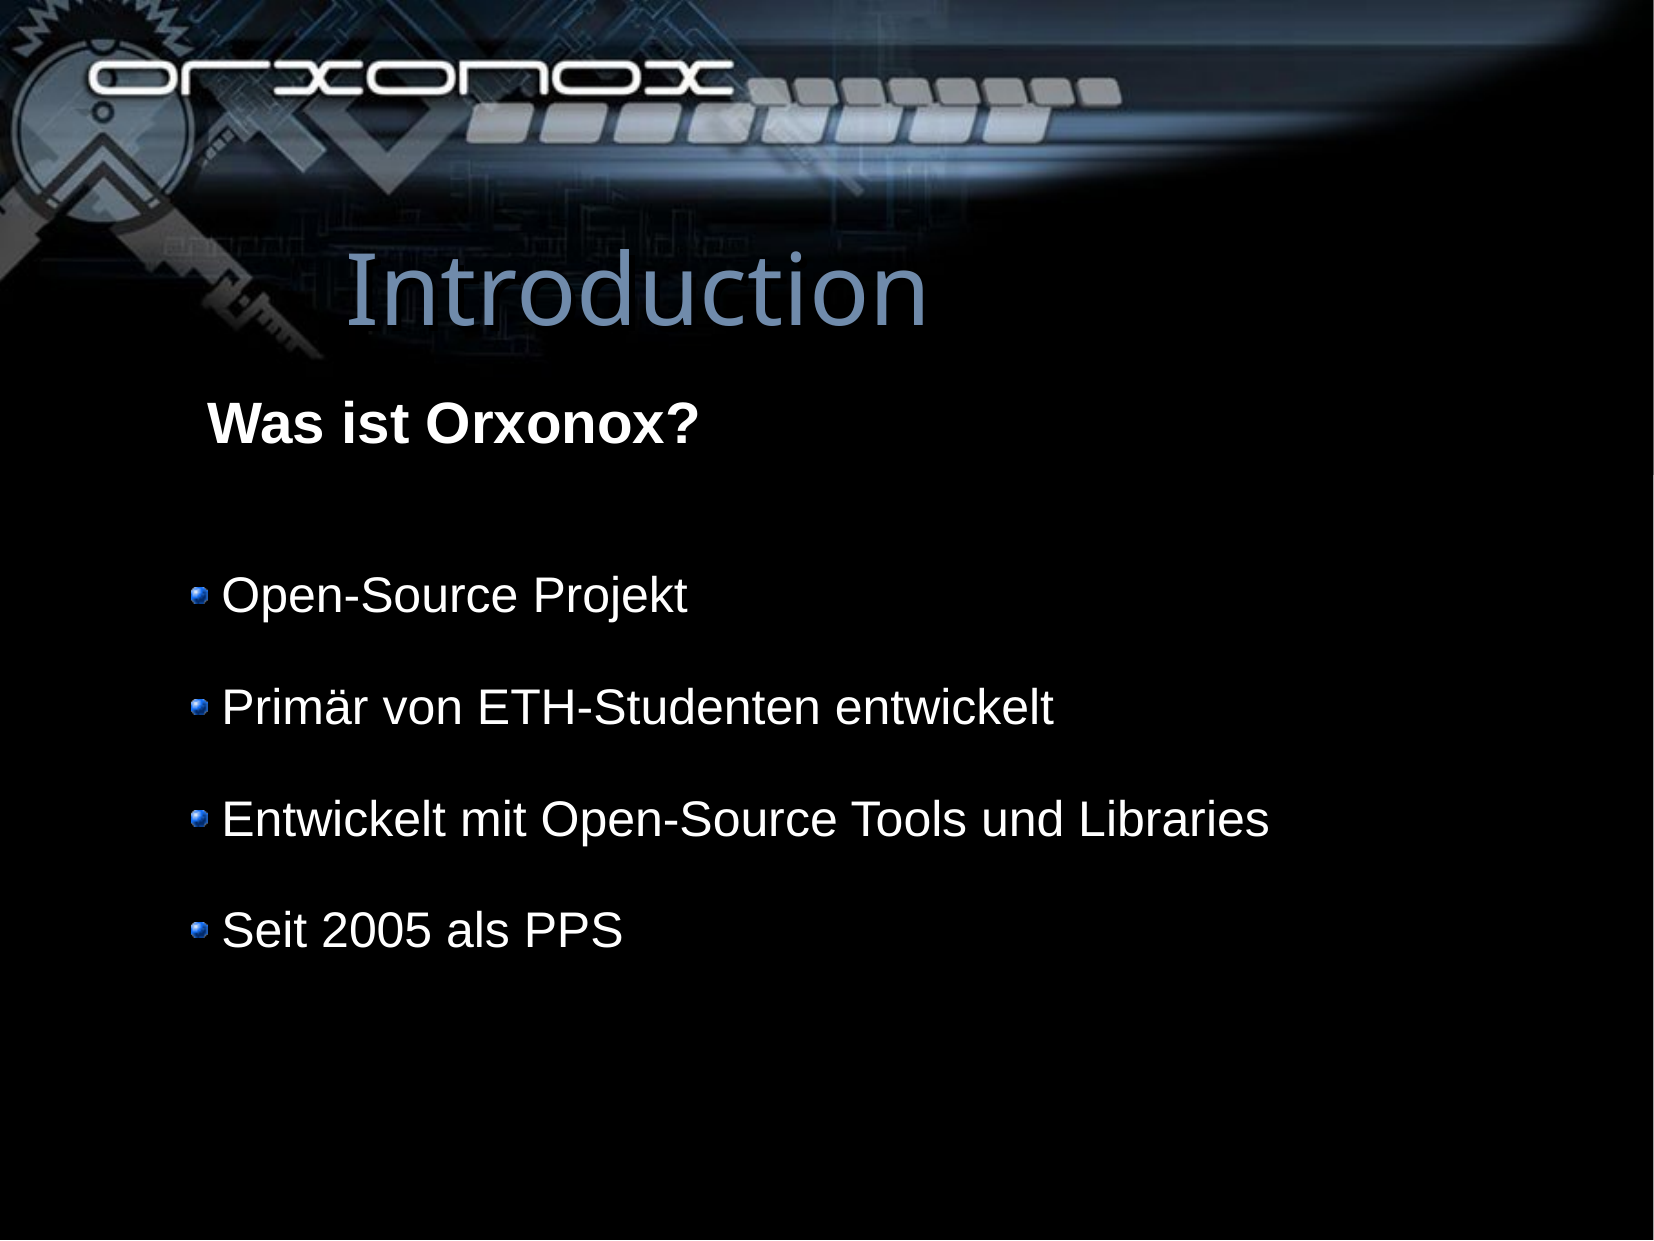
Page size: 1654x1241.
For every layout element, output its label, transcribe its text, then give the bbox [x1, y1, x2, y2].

text_box Introduction [330, 211, 1418, 343]
picture [0, 0, 1654, 475]
text_box Was ist Orxonox? Open-Source Projekt Primär von ETH-Studenten entwickelt Entwickelt mit Open-Source Tools und Libraries Seit 2005 als PPS [177, 383, 1300, 1063]
